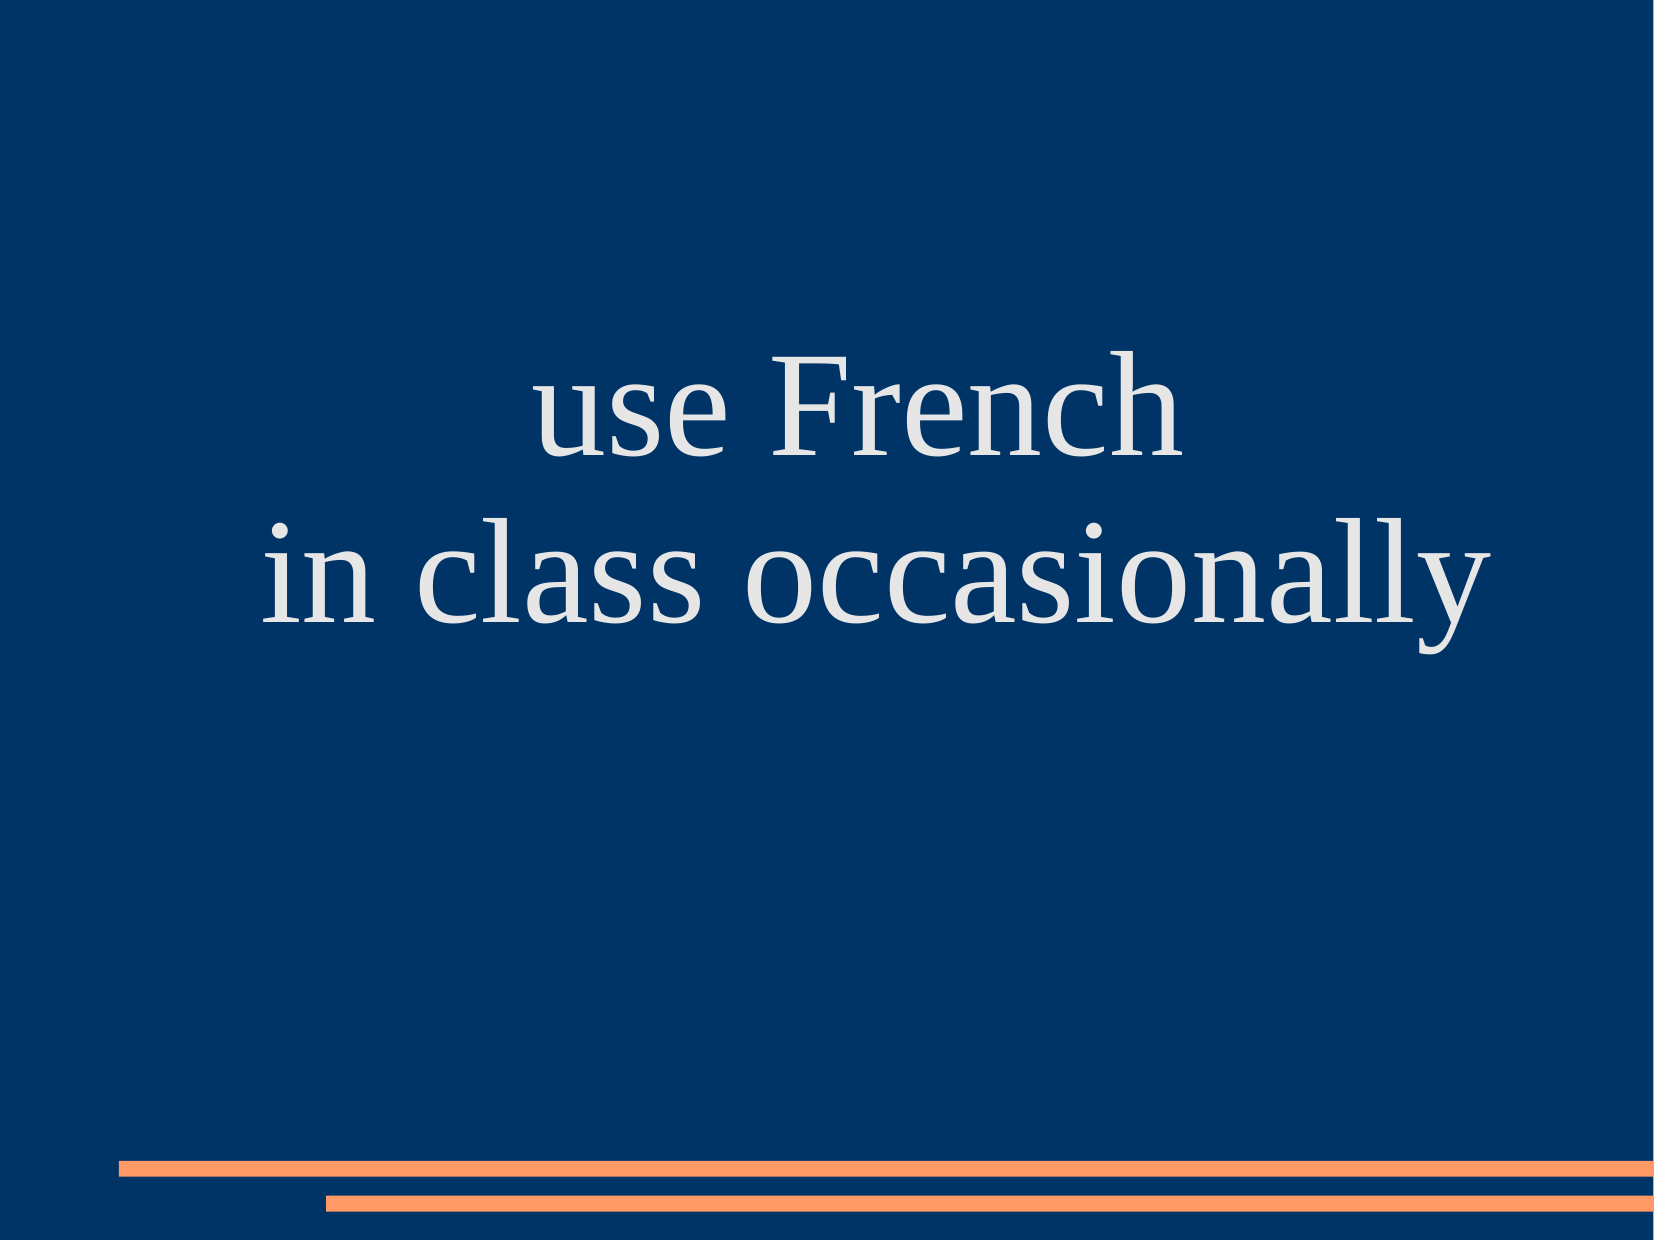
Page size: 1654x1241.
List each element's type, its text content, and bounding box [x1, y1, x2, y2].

list use French in class occasionally [121, 322, 1561, 1132]
